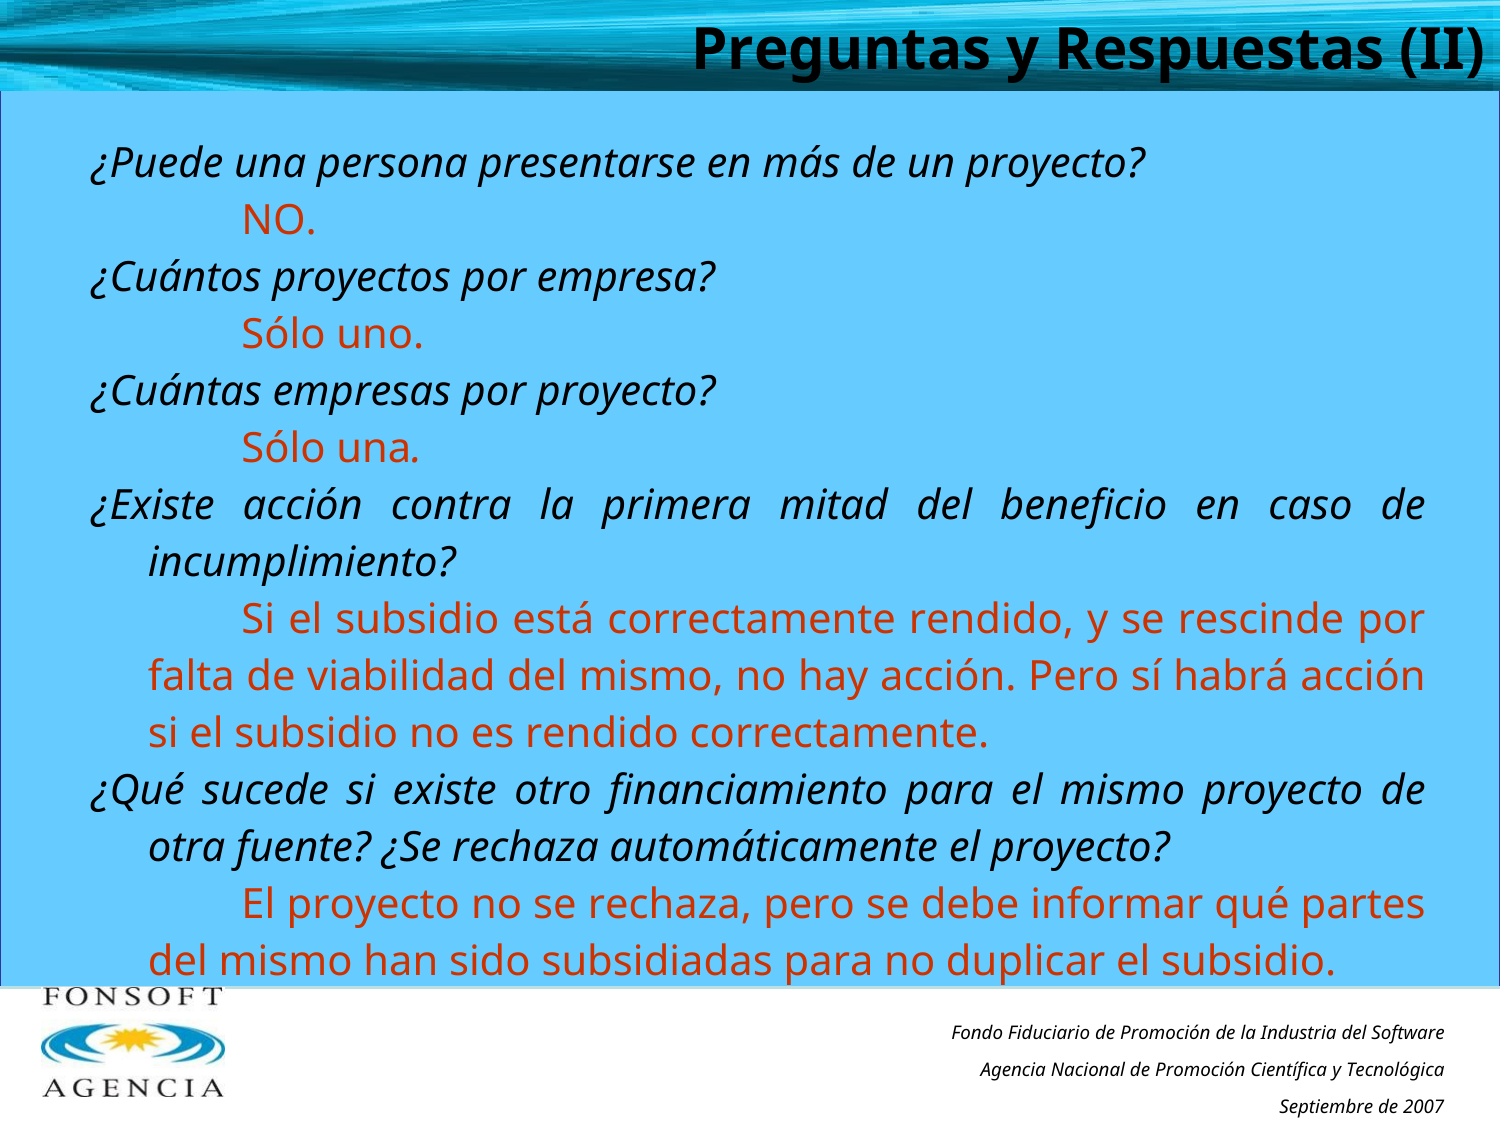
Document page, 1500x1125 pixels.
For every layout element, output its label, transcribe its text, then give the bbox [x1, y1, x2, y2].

picture [41, 987, 76, 1097]
text_box ¿Puede una persona presentarse en más de un proyecto? NO. ¿Cuántos proyectos por empresa? Sólo uno. ¿Cuántas empresas por proyecto? Sólo una. ¿Existe acción contra la primera mitad del beneficio en caso de incumplimiento? Si el subsidio está correctamente rendido, y se rescinde por falta de viabilidad del mismo, no hay acción. Pero sí habrá acción si el subsidio no es rendido correctamente. ¿Qué sucede si existe otro financiamiento para el mismo proyecto de otra fuente? ¿Se rechaza automáticamente el proyecto? El proyecto no se rechaza, pero se debe informar qué partes del mismo han sido subsidiadas para no duplicar el subsidio. [76, 125, 1442, 1125]
text_box Preguntas y Respuestas (II) [0, 0, 1500, 95]
